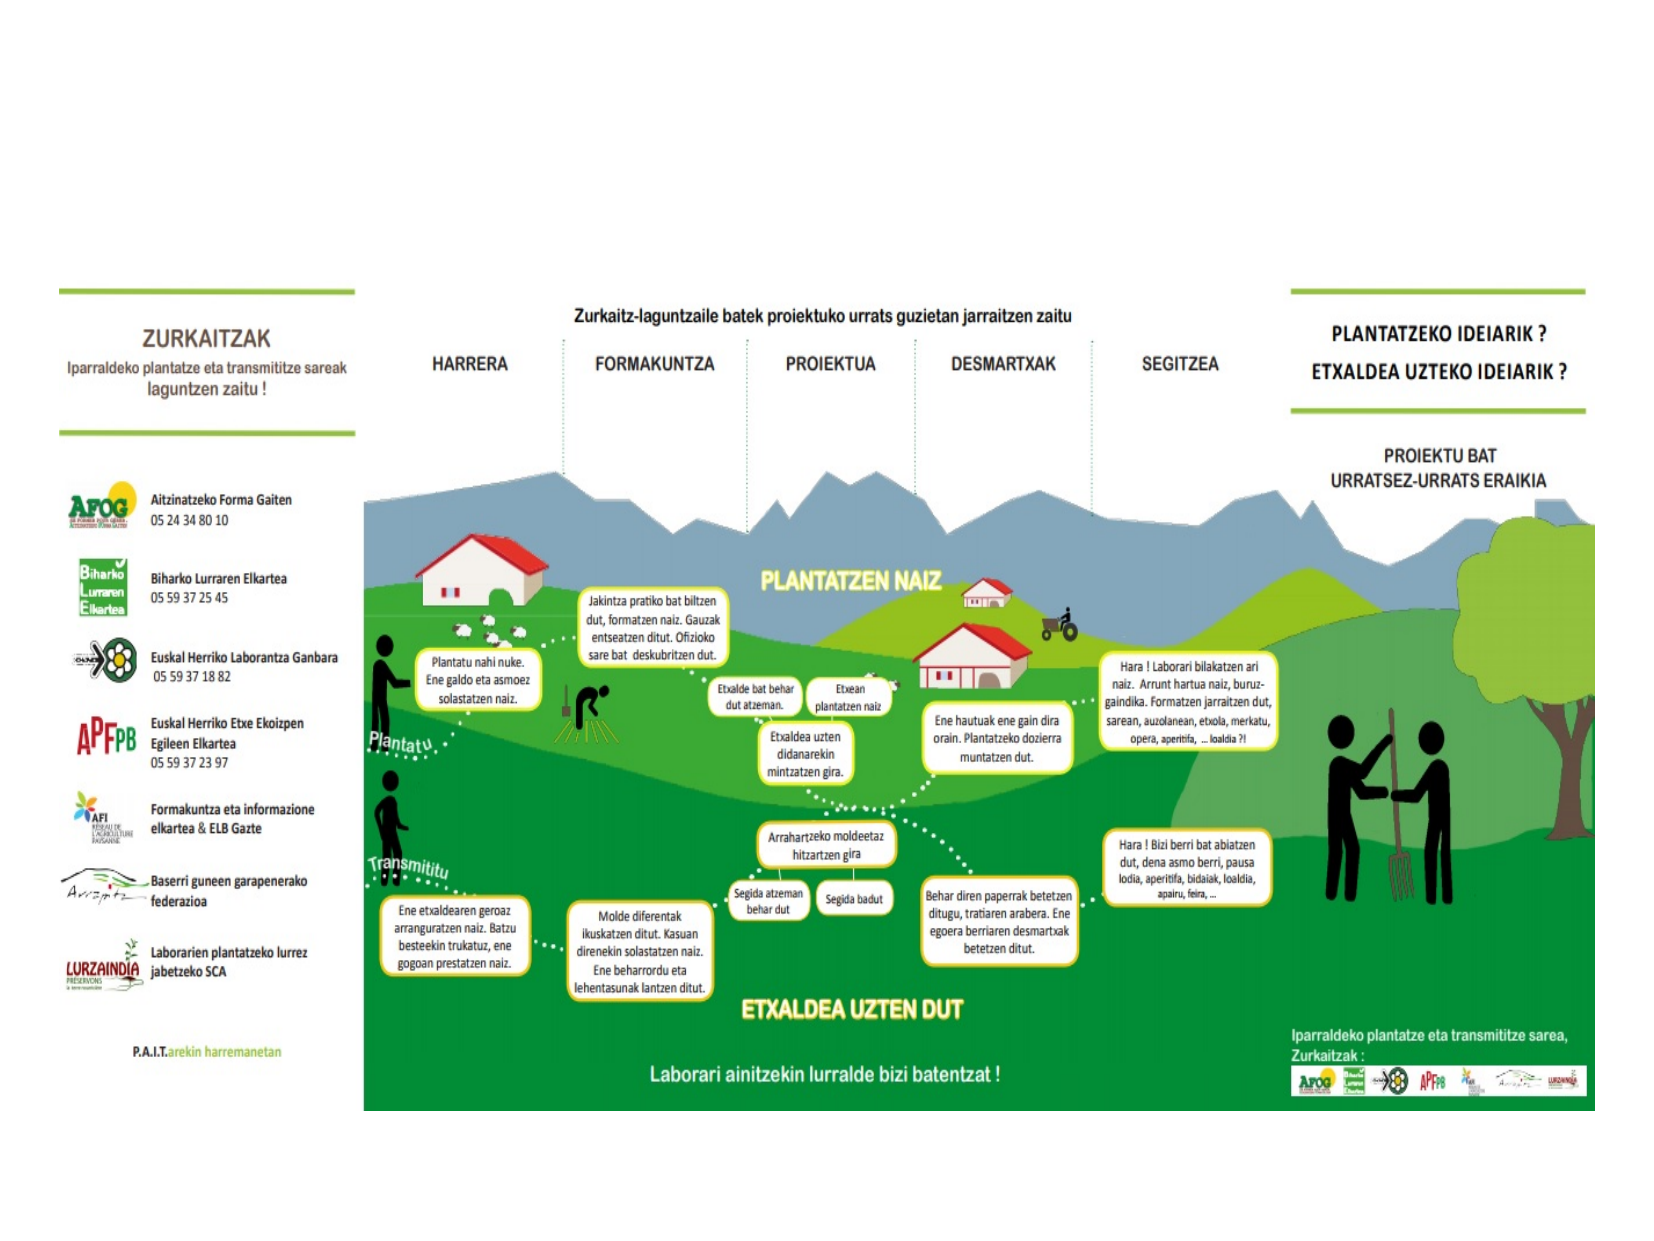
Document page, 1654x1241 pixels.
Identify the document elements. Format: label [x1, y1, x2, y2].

picture [59, 280, 1595, 1111]
